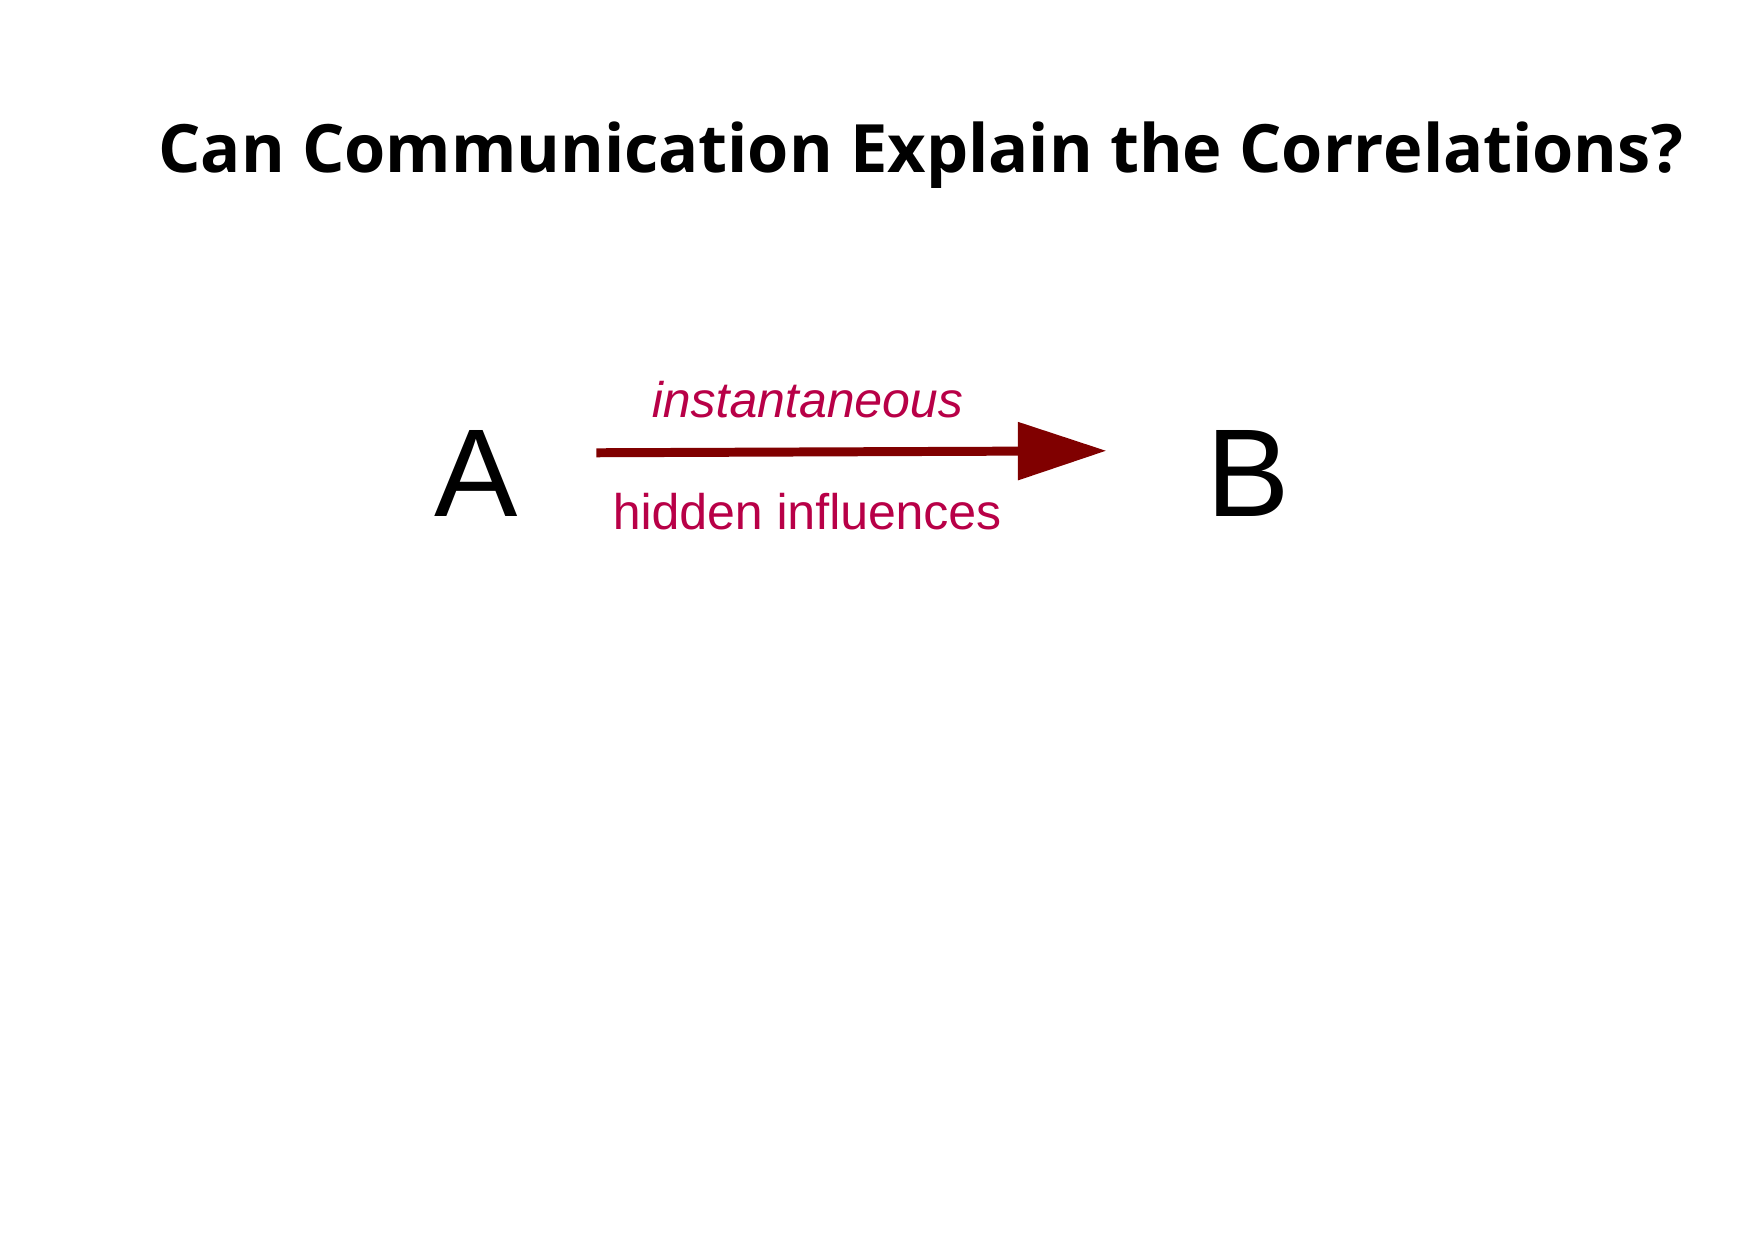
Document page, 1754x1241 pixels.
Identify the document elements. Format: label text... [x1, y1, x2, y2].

text_box B [1176, 381, 1320, 566]
text_box instantaneous hidden influences [583, 350, 1033, 563]
text_box Can Communication Explain the Correlations? [139, 89, 1742, 189]
text_box A [404, 381, 548, 566]
